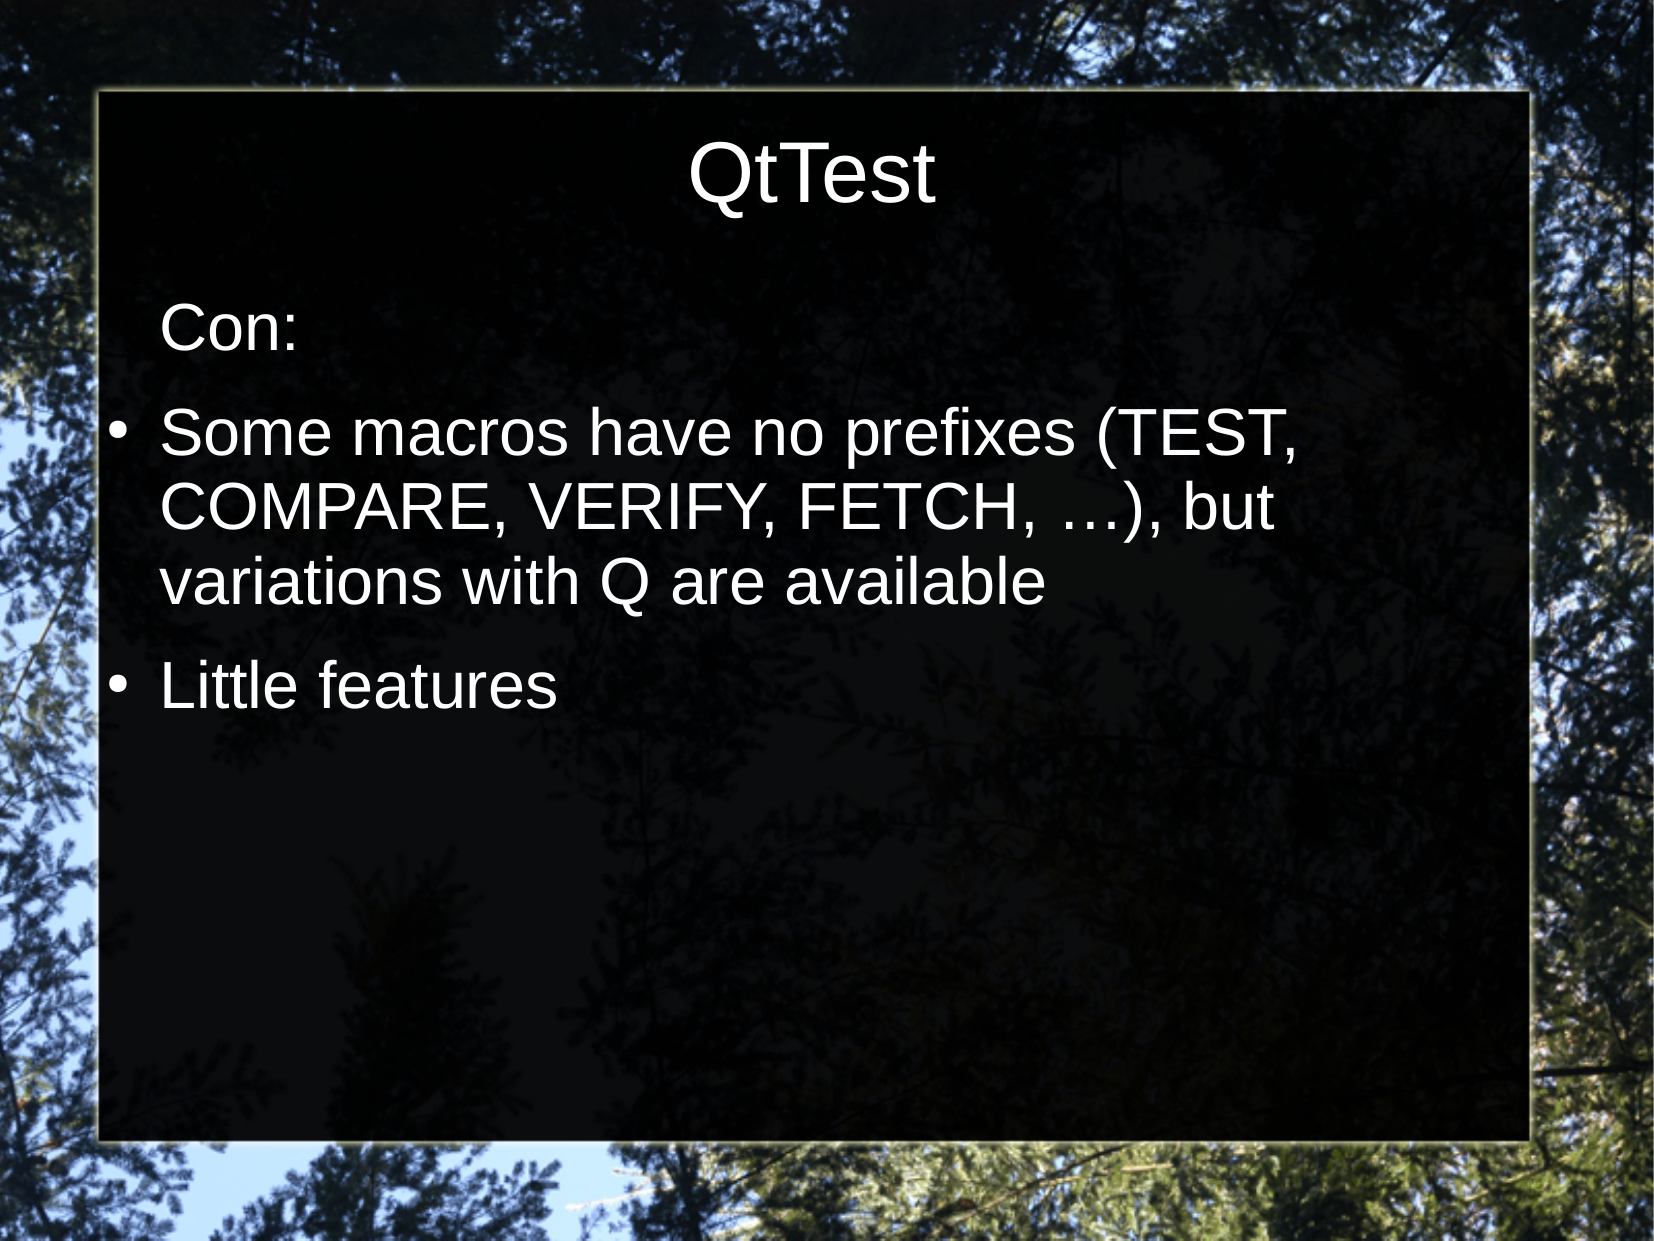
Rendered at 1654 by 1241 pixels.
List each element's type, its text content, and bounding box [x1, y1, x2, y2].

title QtTest [88, 88, 1536, 257]
list Con: Some macros have no prefixes (TEST, COMPARE, VERIFY, FETCH, …), but variations with Q are available Little features [88, 290, 1536, 1109]
picture [0, 0, 1654, 1241]
